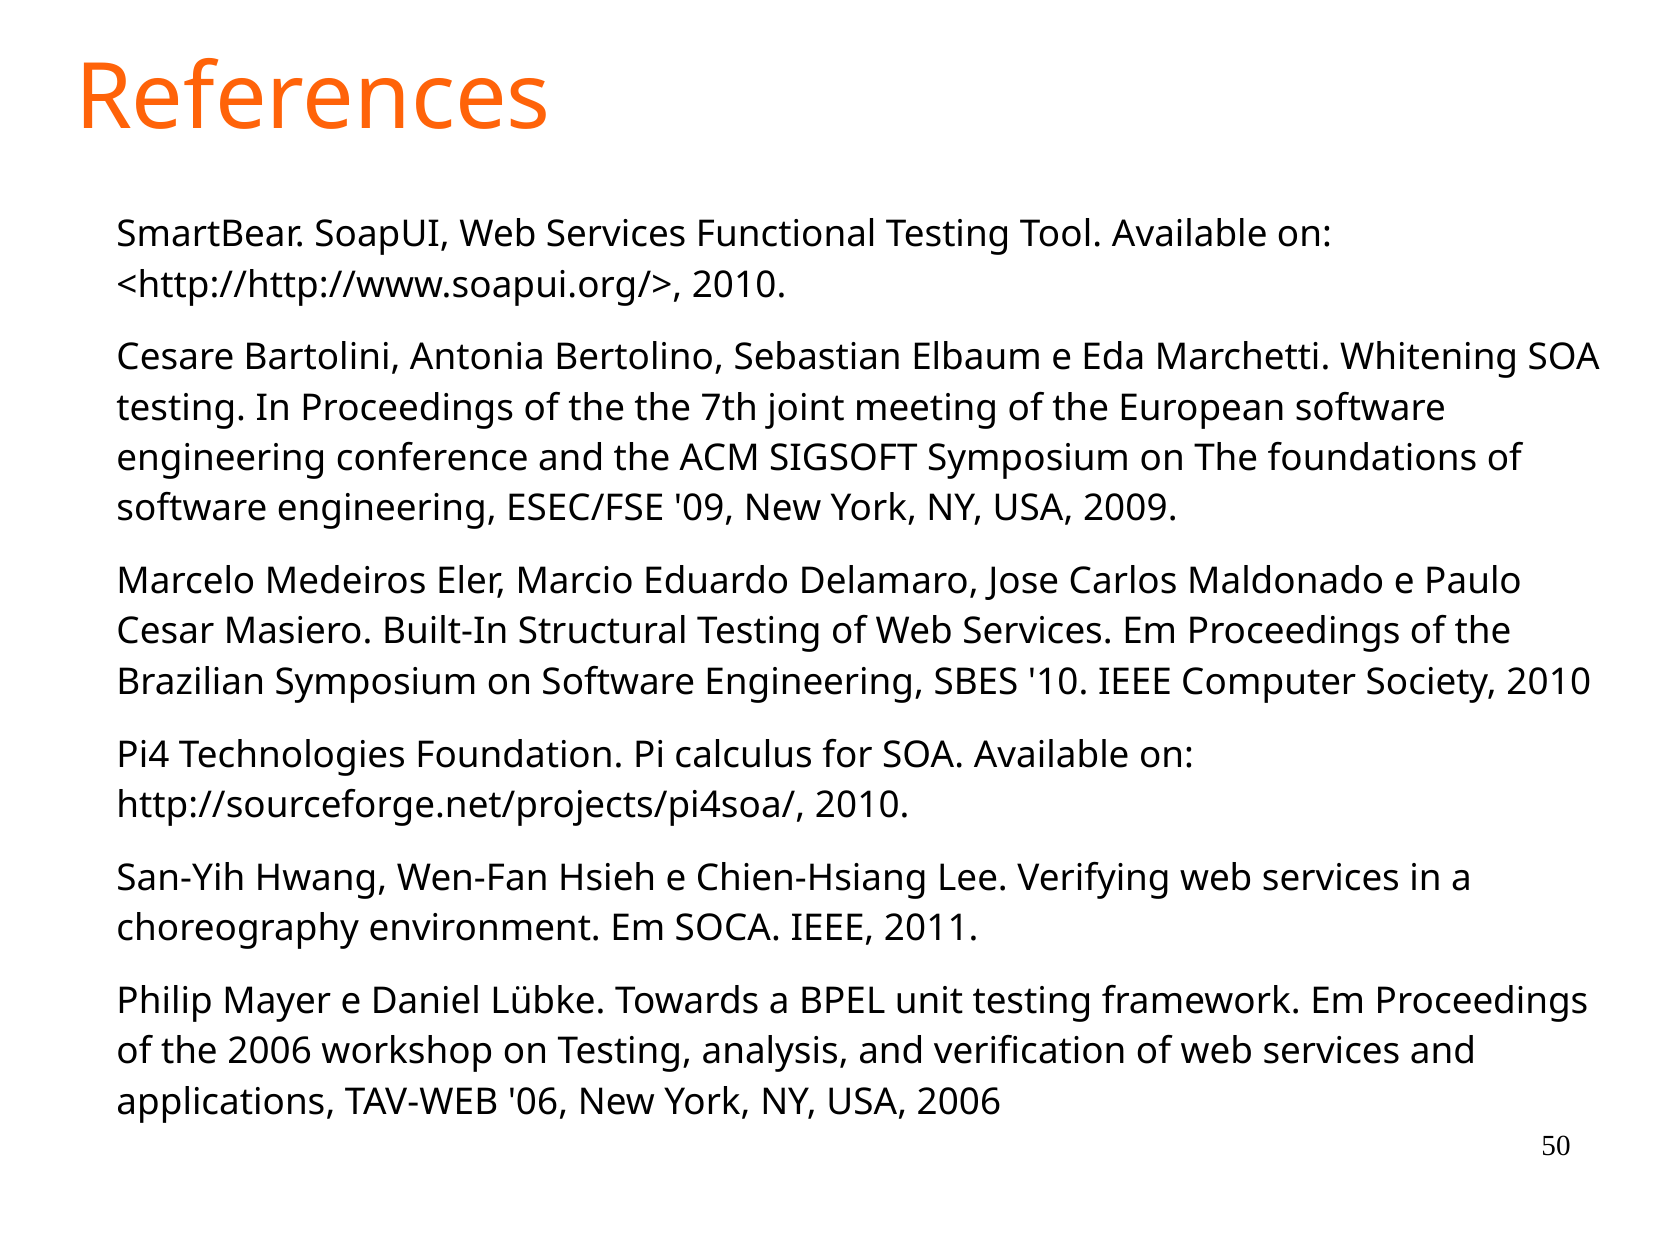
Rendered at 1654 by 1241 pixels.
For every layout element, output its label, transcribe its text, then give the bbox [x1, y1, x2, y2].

list SmartBear. SoapUI, Web Services Functional Testing Tool. Available on: <http://http://www.soapui.org/>, 2010. Cesare Bartolini, Antonia Bertolino, Sebastian Elbaum e Eda Marchetti. Whitening SOA testing. In Proceedings of the the 7th joint meeting of the European software engineering conference and the ACM SIGSOFT Symposium on The foundations of software engineering, ESEC/FSE '09, New York, NY, USA, 2009. Marcelo Medeiros Eler, Marcio Eduardo Delamaro, Jose Carlos Maldonado e Paulo Cesar Masiero. Built-In Structural Testing of Web Services. Em Proceedings of the Brazilian Symposium on Software Engineering, SBES '10. IEEE Computer Society, 2010 Pi4 Technologies Foundation. Pi calculus for SOA. Available on: http://sourceforge.net/projects/pi4soa/, 2010. San-Yih Hwang, Wen-Fan Hsieh e Chien-Hsiang Lee. Verifying web services in a choreography environment. Em SOCA. IEEE, 2011. Philip Mayer e Daniel Lübke. Towards a BPEL unit testing framework. Em Proceedings of the 2006 workshop on Testing, analysis, and verification of web services and applications, TAV-WEB '06, New York, NY, USA, 2006 [116, 207, 1605, 1183]
title References [75, 0, 1564, 186]
